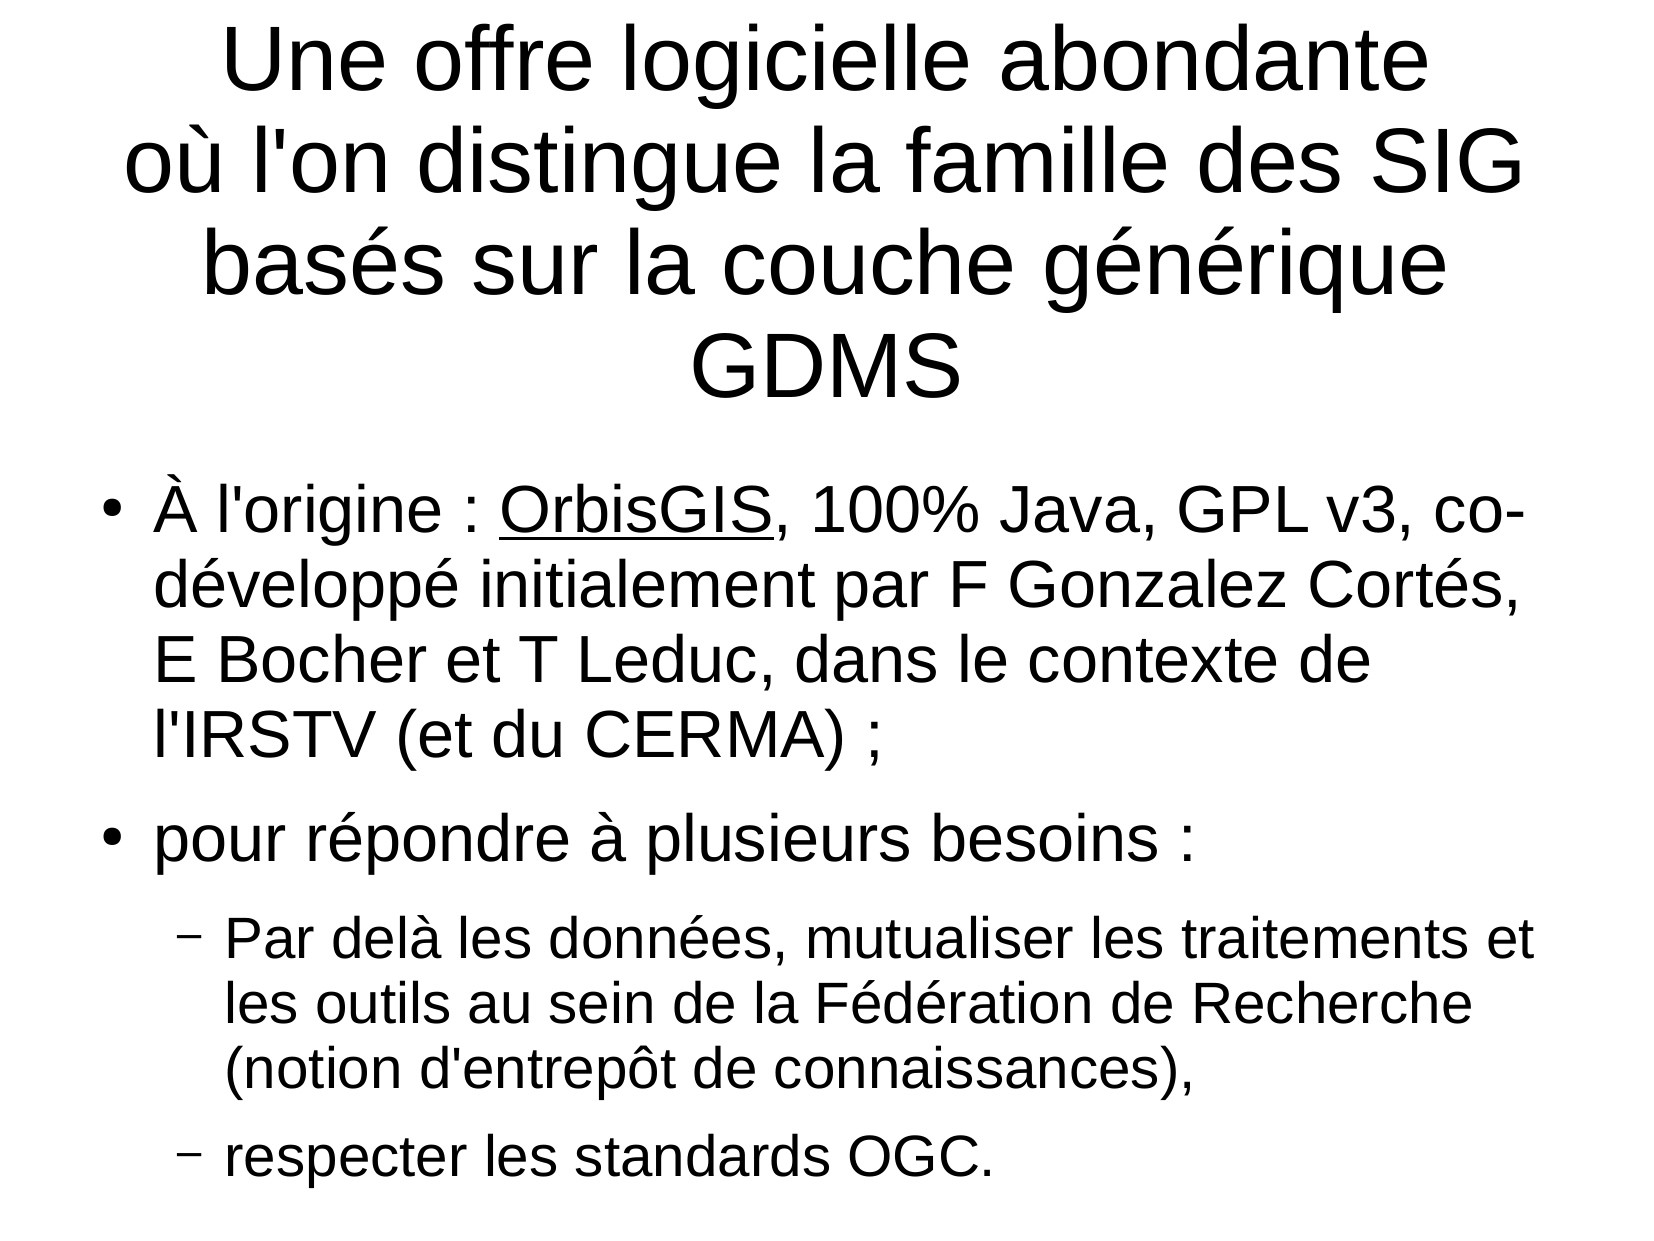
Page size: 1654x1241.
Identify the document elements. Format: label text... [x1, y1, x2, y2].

title Une offre logicielle abondante où l'on distingue la famille des SIG basés sur la couche générique GDMS [82, 6, 1571, 418]
list À l'origine : OrbisGIS, 100% Java, GPL v3, co-développé initialement par F Gonzalez Cortés, E Bocher et T Leduc, dans le contexte de l'IRSTV (et du CERMA) ; pour répondre à plusieurs besoins : Par delà les données, mutualiser les traitements et les outils au sein de la Fédération de Recherche (notion d'entrepôt de connaissances), respecter les standards OGC. [82, 472, 1571, 1190]
